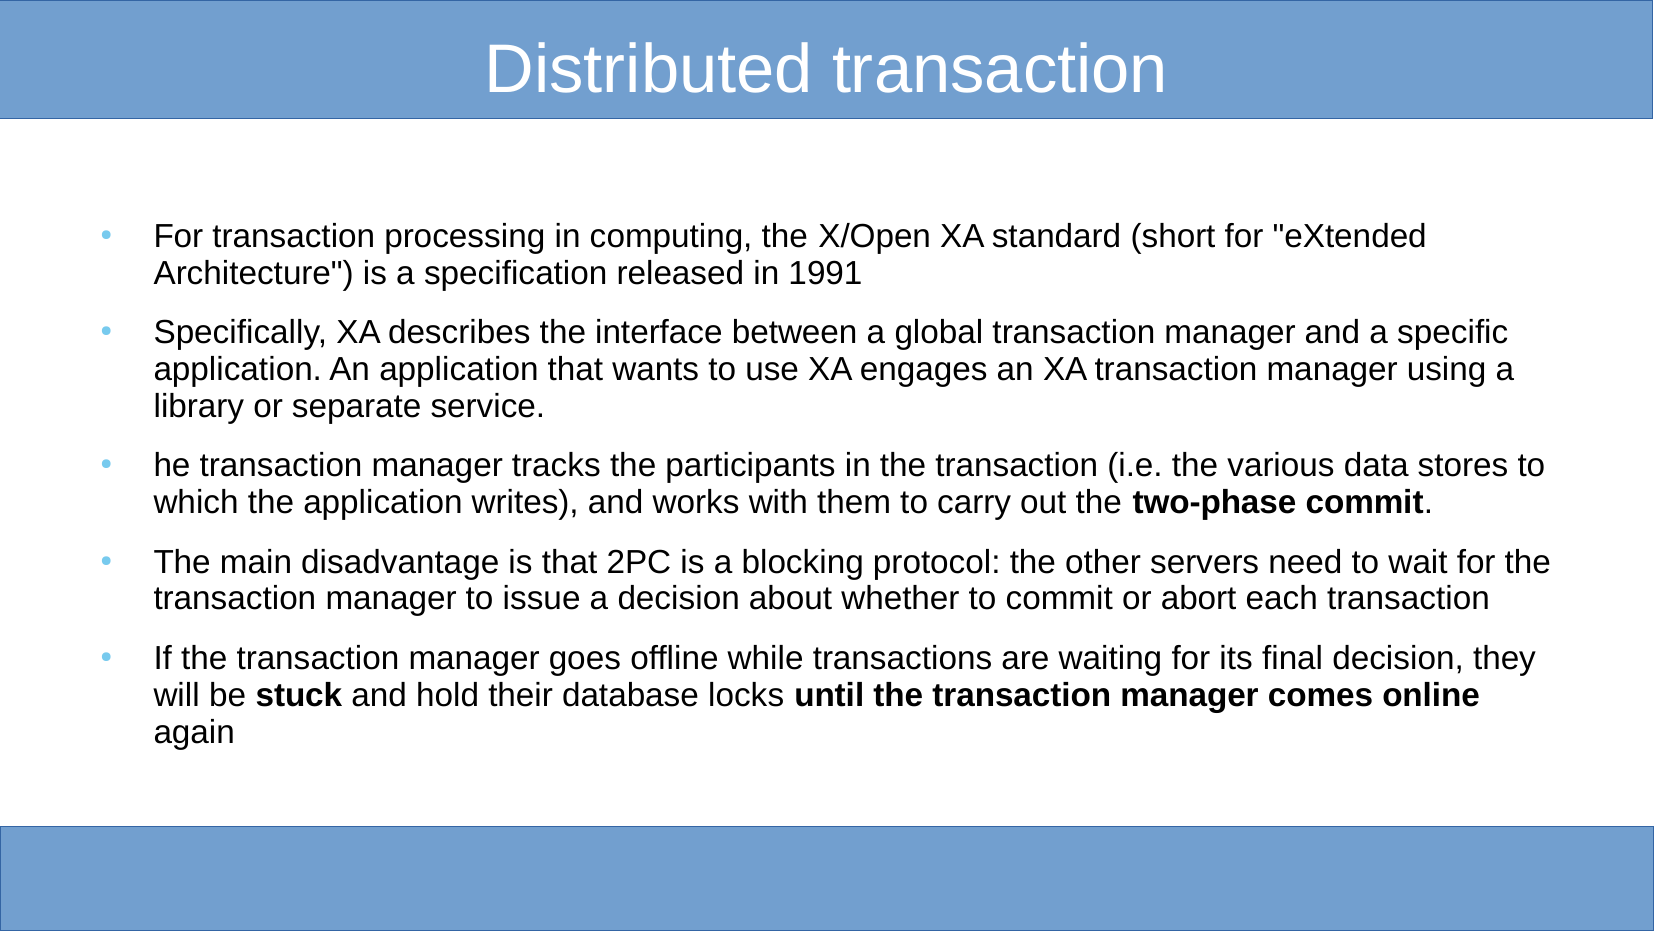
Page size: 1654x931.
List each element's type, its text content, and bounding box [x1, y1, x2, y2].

title Distributed transaction [59, 29, 1595, 108]
list For transaction processing in computing, the X/Open XA standard (short for "eXtended Architecture") is a specification released in 1991 Specifically, XA describes the interface between a global transaction manager and a specific application. An application that wants to use XA engages an XA transaction manager using a library or separate service. he transaction manager tracks the participants in the transaction (i.e. the various data stores to which the application writes), and works with them to carry out the two-phase commit. The main disadvantage is that 2PC is a blocking protocol: the other servers need to wait for the transaction manager to issue a decision about whether to commit or abort each transaction If the transaction manager goes offline while transactions are waiting for its final decision, they will be stuck and hold their database locks until the transaction manager comes online again [82, 217, 1571, 758]
